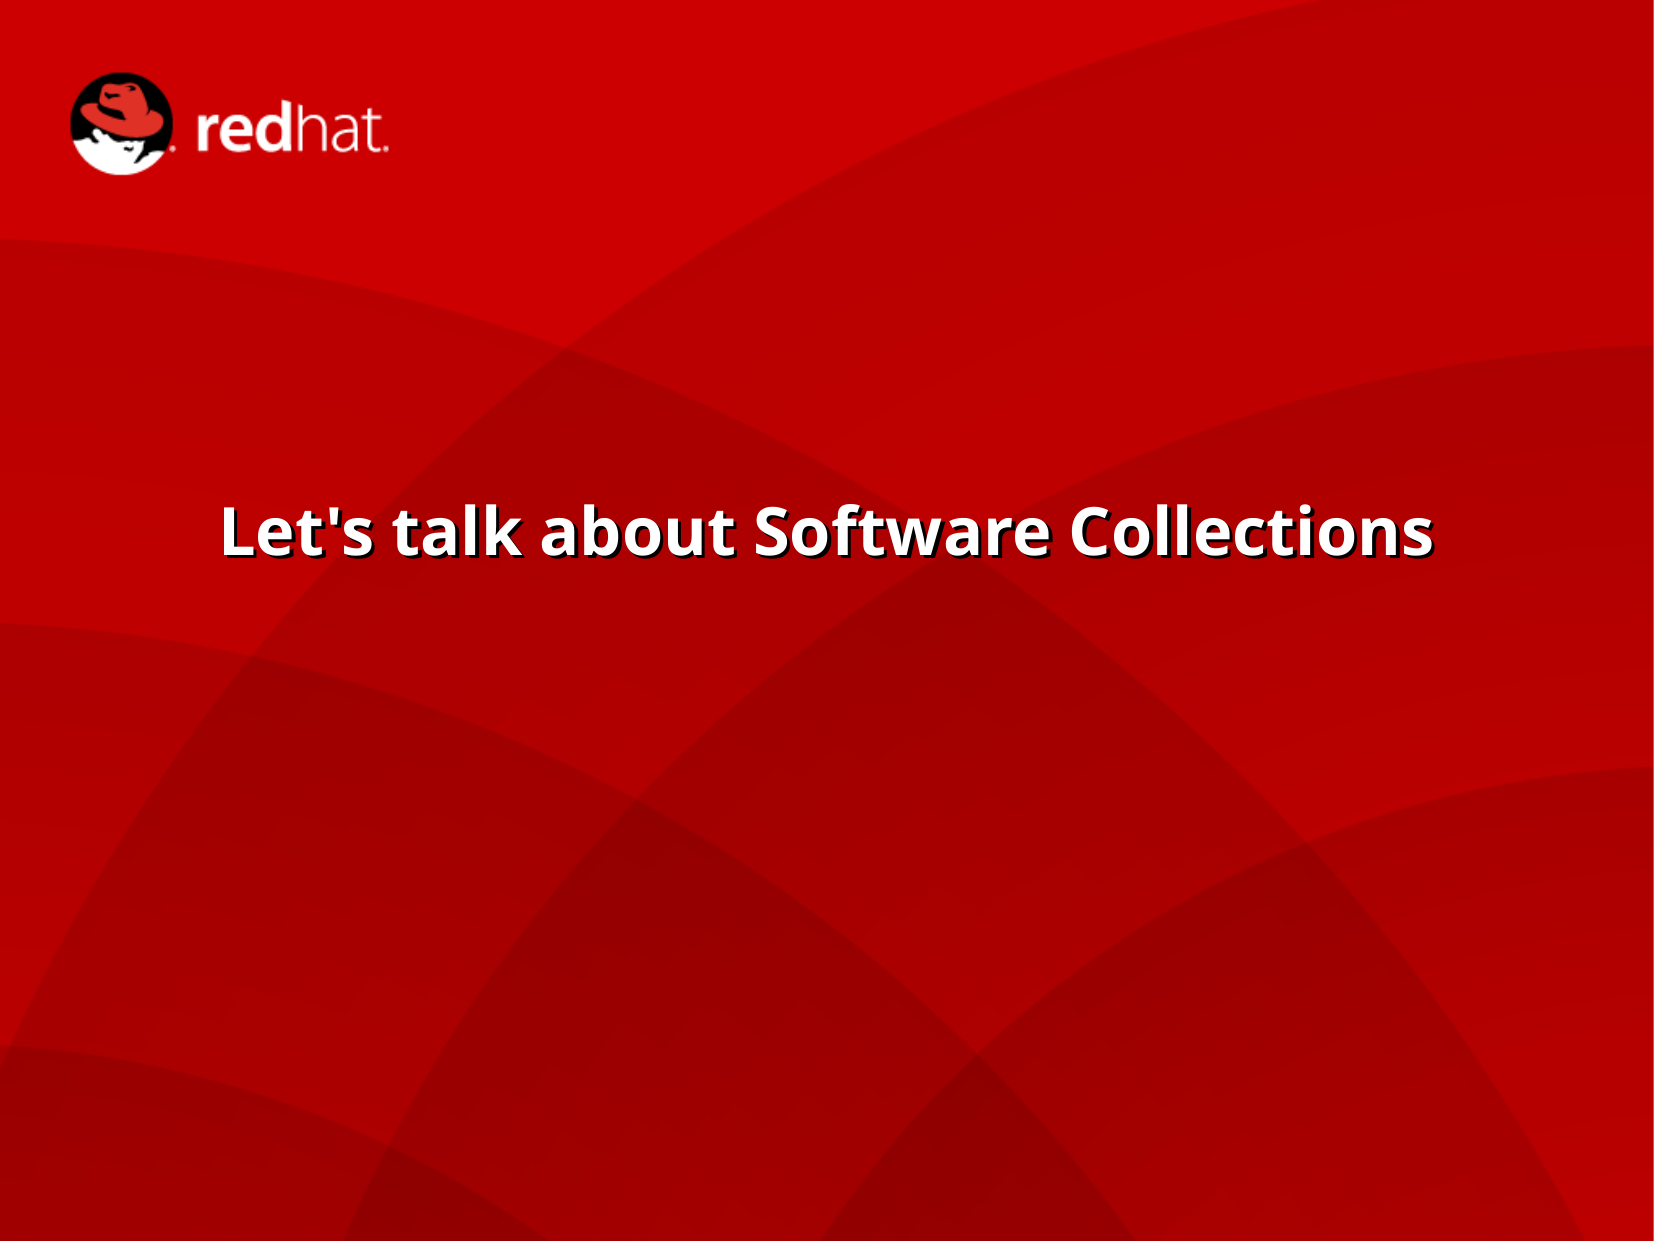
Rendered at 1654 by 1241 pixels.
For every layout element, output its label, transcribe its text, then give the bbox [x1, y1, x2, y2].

picture [0, 0, 1654, 1241]
subtitle Let's talk about Software Collections [82, 49, 1571, 1109]
